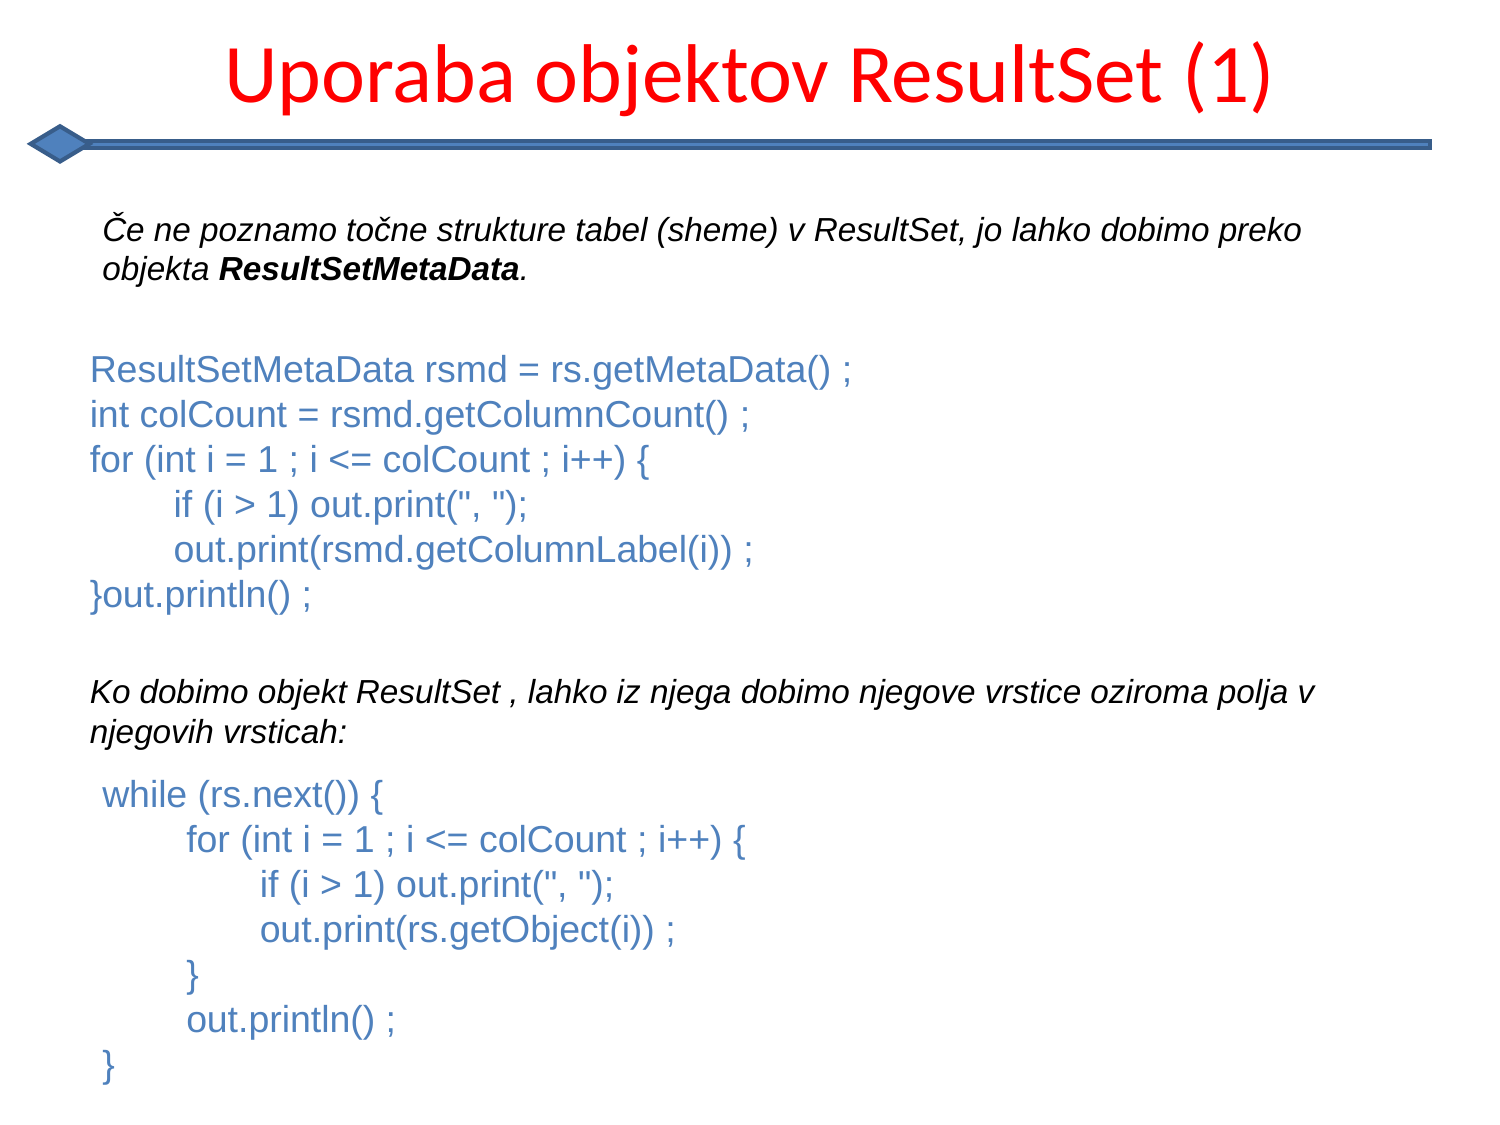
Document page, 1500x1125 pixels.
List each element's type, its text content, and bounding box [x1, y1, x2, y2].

title Uporaba objektov ResultSet (1) [75, 0, 1426, 138]
text_box ResultSetMetaData rsmd = rs.getMetaData() ; int colCount = rsmd.getColumnCount() ; for (int i = 1 ; i <= colCount ; i++) { if (i > 1) out.print(", "); out.print(rsmd.getColumnLabel(i)) ; }out.println() ; [75, 337, 1438, 623]
text_box Če ne poznamo točne strukture tabel (sheme) v ResultSet, jo lahko dobimo preko objekta ResultSetMetaData. [87, 199, 1388, 336]
text_box while (rs.next()) { for (int i = 1 ; i <= colCount ; i++) { if (i > 1) out.print(", "); out.print(rs.getObject(i)) ; } out.println() ; } [87, 762, 1300, 1093]
text_box Ko dobimo objekt ResultSet , lahko iz njega dobimo njegove vrstice oziroma polja v njegovih vrsticah: [74, 662, 1388, 798]
